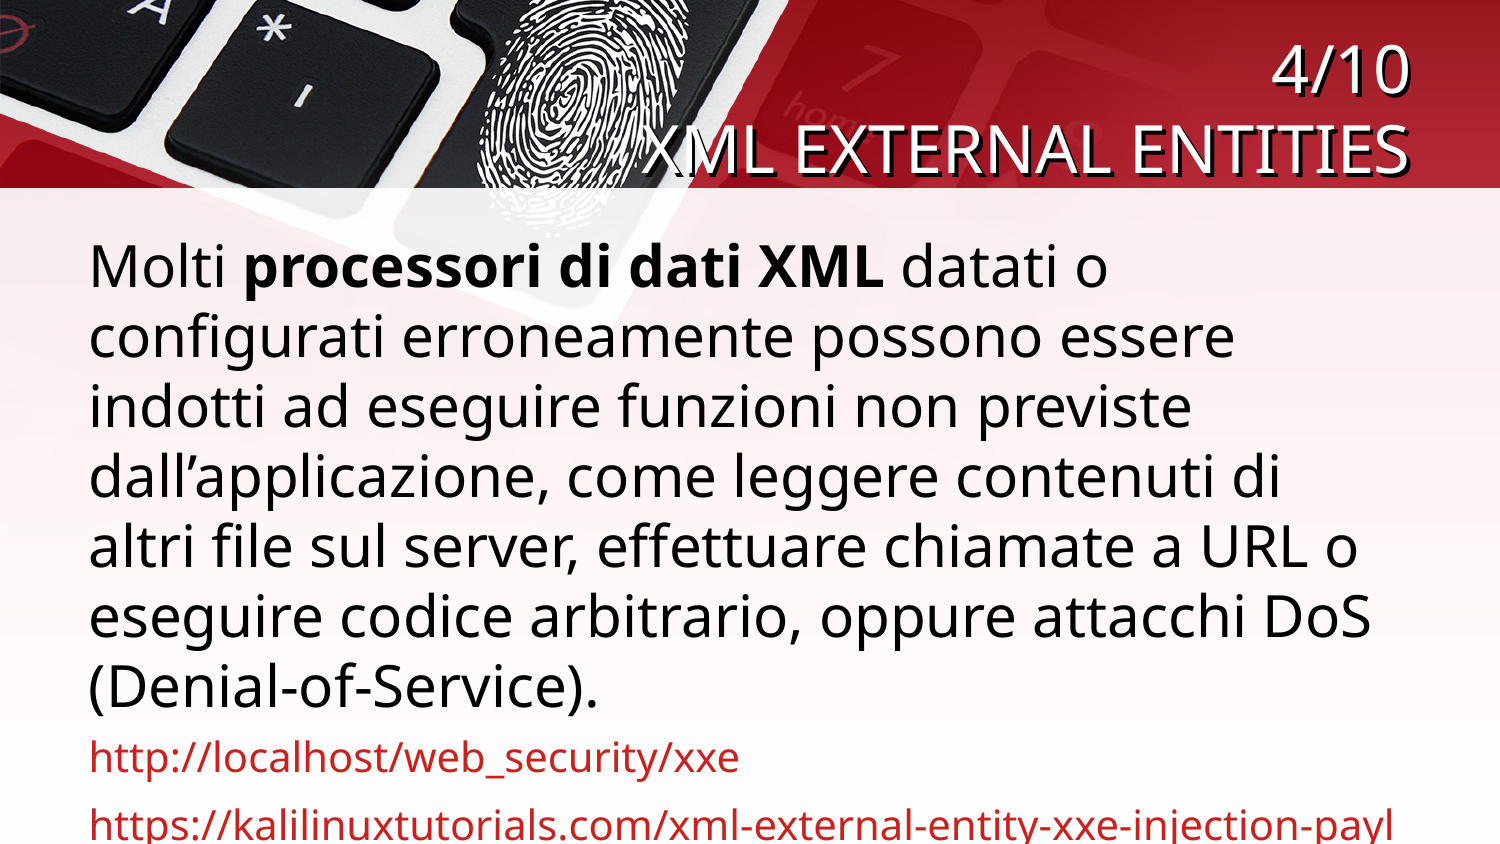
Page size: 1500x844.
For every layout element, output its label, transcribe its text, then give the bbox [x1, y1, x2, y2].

picture [151, 820, 164, 837]
title 4/10 XML EXTERNAL ENTITIES [73, 46, 1427, 168]
picture [0, 0, 1500, 844]
list Molti processori di dati XML datati o configurati erroneamente possono essere indotti ad eseguire funzioni non previste dall’applicazione, come leggere contenuti di altri file sul server, effettuare chiamate a URL o eseguire codice arbitrario, oppure attacchi DoS (Denial-of-Service). http://localhost/web_security/xxe https://kalilinuxtutorials.com/xml-external-entity-xxe-injection-payload-list/ [73, 221, 1418, 773]
picture [1320, 820, 1333, 837]
